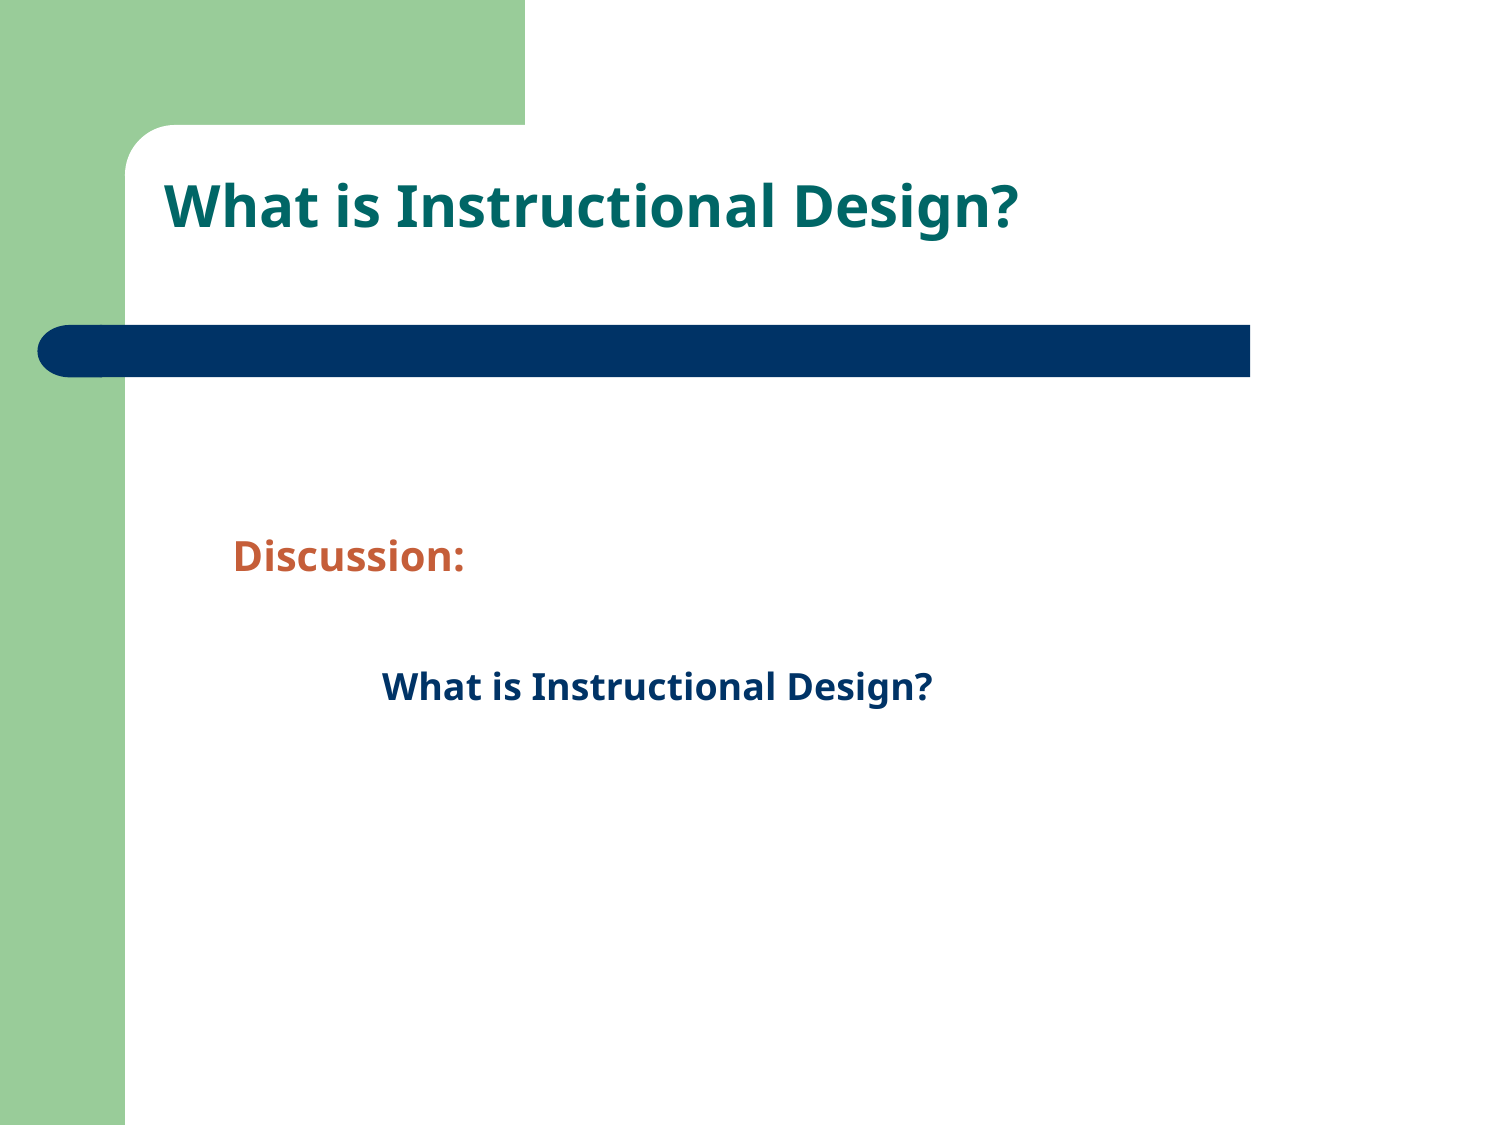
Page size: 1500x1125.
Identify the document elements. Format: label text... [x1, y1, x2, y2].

list Discussion: What is Instructional Design? [217, 519, 1453, 962]
title What is Instructional Design? [149, 162, 1463, 250]
